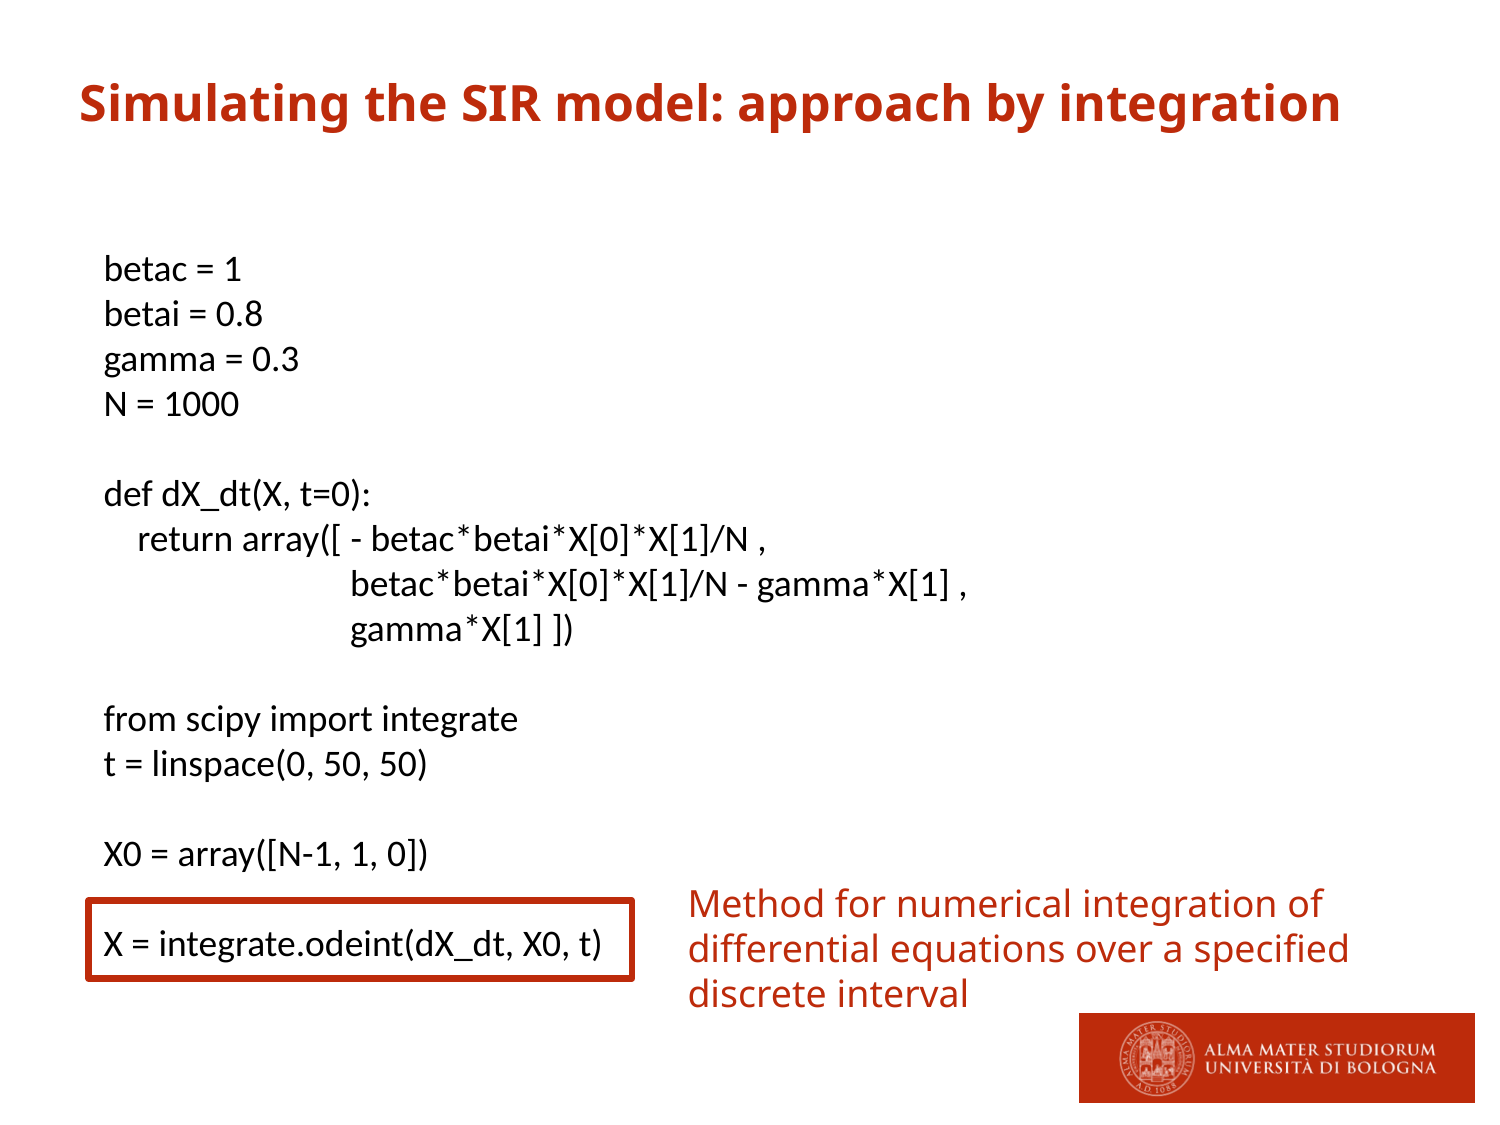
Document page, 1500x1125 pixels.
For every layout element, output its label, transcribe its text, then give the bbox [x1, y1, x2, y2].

list Simulating the SIR model: approach by integration [64, 78, 1447, 185]
text_box betac = 1 betai = 0.8 gamma = 0.3 N = 1000 def dX_dt(X, t=0): return array([ - betac*betai*X[0]*X[1]/N , betac*betai*X[0]*X[1]/N - gamma*X[1] , gamma*X[1] ]) from scipy import integrate t = linspace(0, 50, 50) X0 = array([N-1, 1, 0]) X = integrate.odeint(dX_dt, X0, t) [89, 236, 1010, 972]
text_box betac = 1 betai = 0.8 gamma = 0.3 N = 1000 def dX_dt(X, t=0): return array([ - betac*betai*X[0]*X[1]/N , betac*betai*X[0]*X[1]/N - gamma*X[1] , gamma*X[1] ]) from scipy import integrate t = linspace(0, 50, 50) X0 = array([N-1, 1, 0]) X = integrate.odeint(dX_dt, X0, t) [92, 904, 629, 972]
text_box Method for numerical integration of differential equations over a specified discrete interval [672, 872, 1500, 1025]
